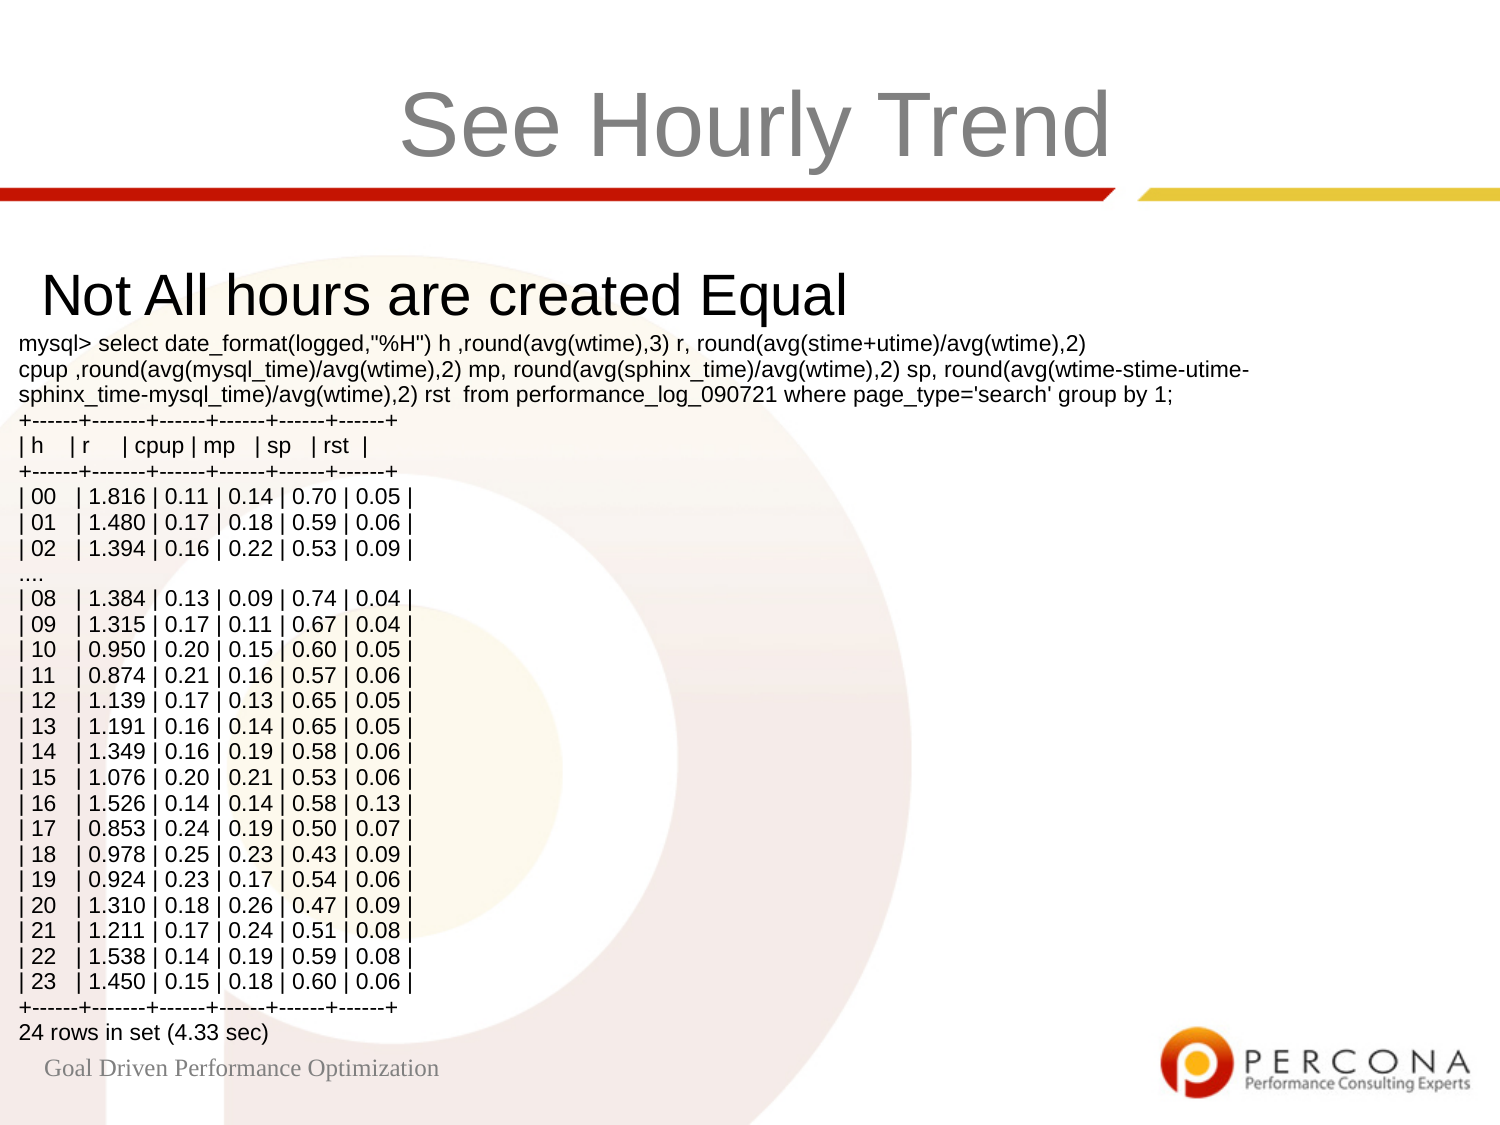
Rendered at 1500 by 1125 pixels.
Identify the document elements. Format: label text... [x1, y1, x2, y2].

list Not All hours are created Equal [41, 262, 1471, 991]
title See Hourly Trend [41, 62, 1471, 187]
text_box mysql> select date_format(logged,"%H") h ,round(avg(wtime),3) r, round(avg(stime+utime)/avg(wtime),2) cpup ,round(avg(mysql_time)/avg(wtime),2) mp, round(avg(sphinx_time)/avg(wtime),2) sp, round(avg(wtime-stime-utime-sphinx_time-mysql_time)/avg(wtime),2) rst from performance_log_090721 where page_type='search' group by 1; +------+-------+------+------+------+------+ | h | r | cpup | mp | sp | rst | +------+-------+------+------+------+------+ | 00 | 1.816 | 0.11 | 0.14 | 0.70 | 0.05 | | 01 | 1.480 | 0.17 | 0.18 | 0.59 | 0.06 | | 02 | 1.394 | 0.16 | 0.22 | 0.53 | 0.09 | .... | 08 | 1.384 | 0.13 | 0.09 | 0.74 | 0.04 | | 09 | 1.315 | 0.17 | 0.11 | 0.67 | 0.04 | | 10 | 0.950 | 0.20 | 0.15 | 0.60 | 0.05 | | 11 | 0.874 | 0.21 | 0.16 | 0.57 | 0.06 | | 12 | 1.139 | 0.17 | 0.13 | 0.65 | 0.05 | | 13 | 1.191 | 0.16 | 0.14 | 0.65 | 0.05 | | 14 | 1.349 | 0.16 | 0.19 | 0.58 | 0.06 | | 15 | 1.076 | 0.20 | 0.21 | 0.53 | 0.06 | | 16 | 1.526 | 0.14 | 0.14 | 0.58 | 0.13 | | 17 | 0.853 | 0.24 | 0.19 | 0.50 | 0.07 | | 18 | 0.978 | 0.25 | 0.23 | 0.43 | 0.09 | | 19 | 0.924 | 0.23 | 0.17 | 0.54 | 0.06 | | 20 | 1.310 | 0.18 | 0.26 | 0.47 | 0.09 | | 21 | 1.211 | 0.17 | 0.24 | 0.51 | 0.08 | | 22 | 1.538 | 0.14 | 0.19 | 0.59 | 0.08 | | 23 | 1.450 | 0.15 | 0.18 | 0.60 | 0.06 | +------+-------+------+------+------+------+ 24 rows in set (4.33 sec) [3, 323, 1388, 1125]
picture [0, 0, 1500, 1125]
